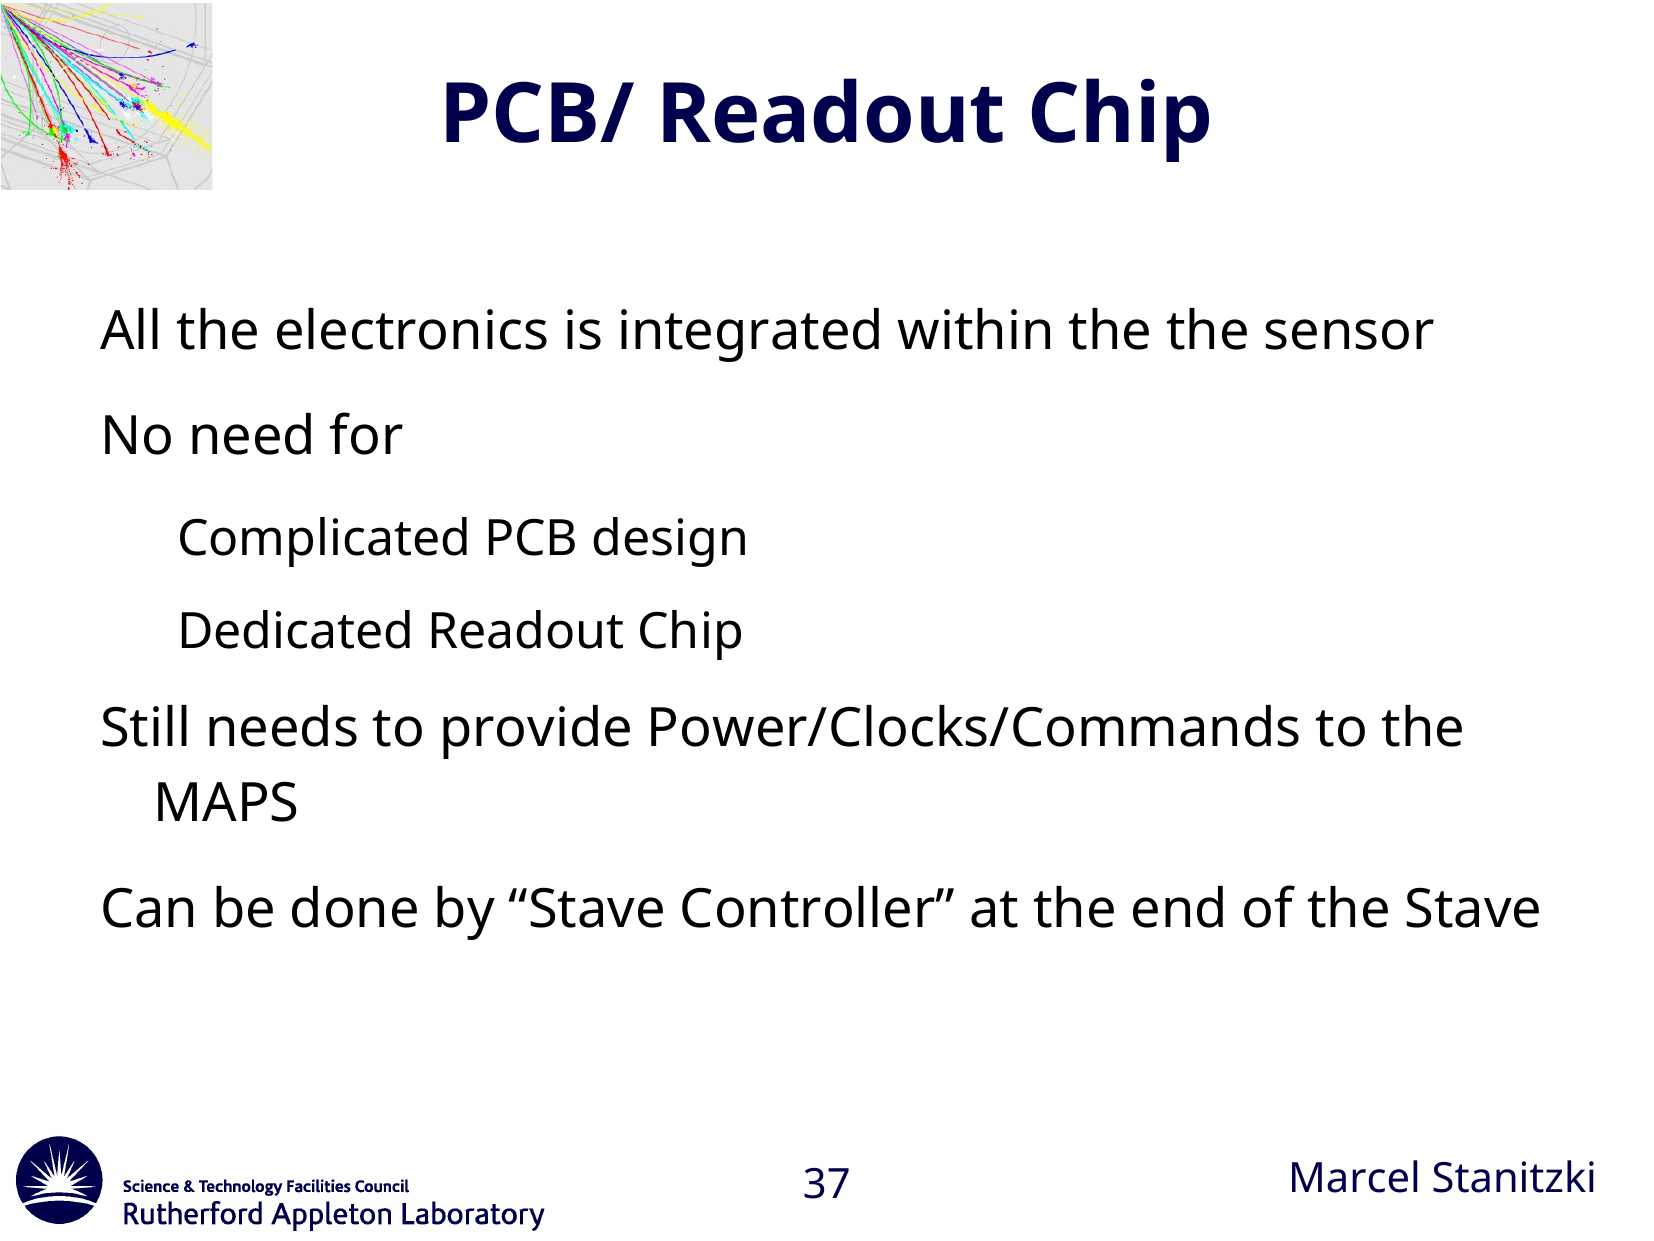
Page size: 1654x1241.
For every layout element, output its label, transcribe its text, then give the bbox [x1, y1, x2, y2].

picture [0, 3, 213, 190]
title PCB/ Readout Chip [203, 5, 1451, 213]
picture [14, 1133, 545, 1231]
list All the electronics is integrated within the the sensor No need for Complicated PCB design Dedicated Readout Chip Still needs to provide Power/Clocks/Commands to the MAPS Can be done by “Stave Controller” at the end of the Stave [82, 290, 1571, 1109]
